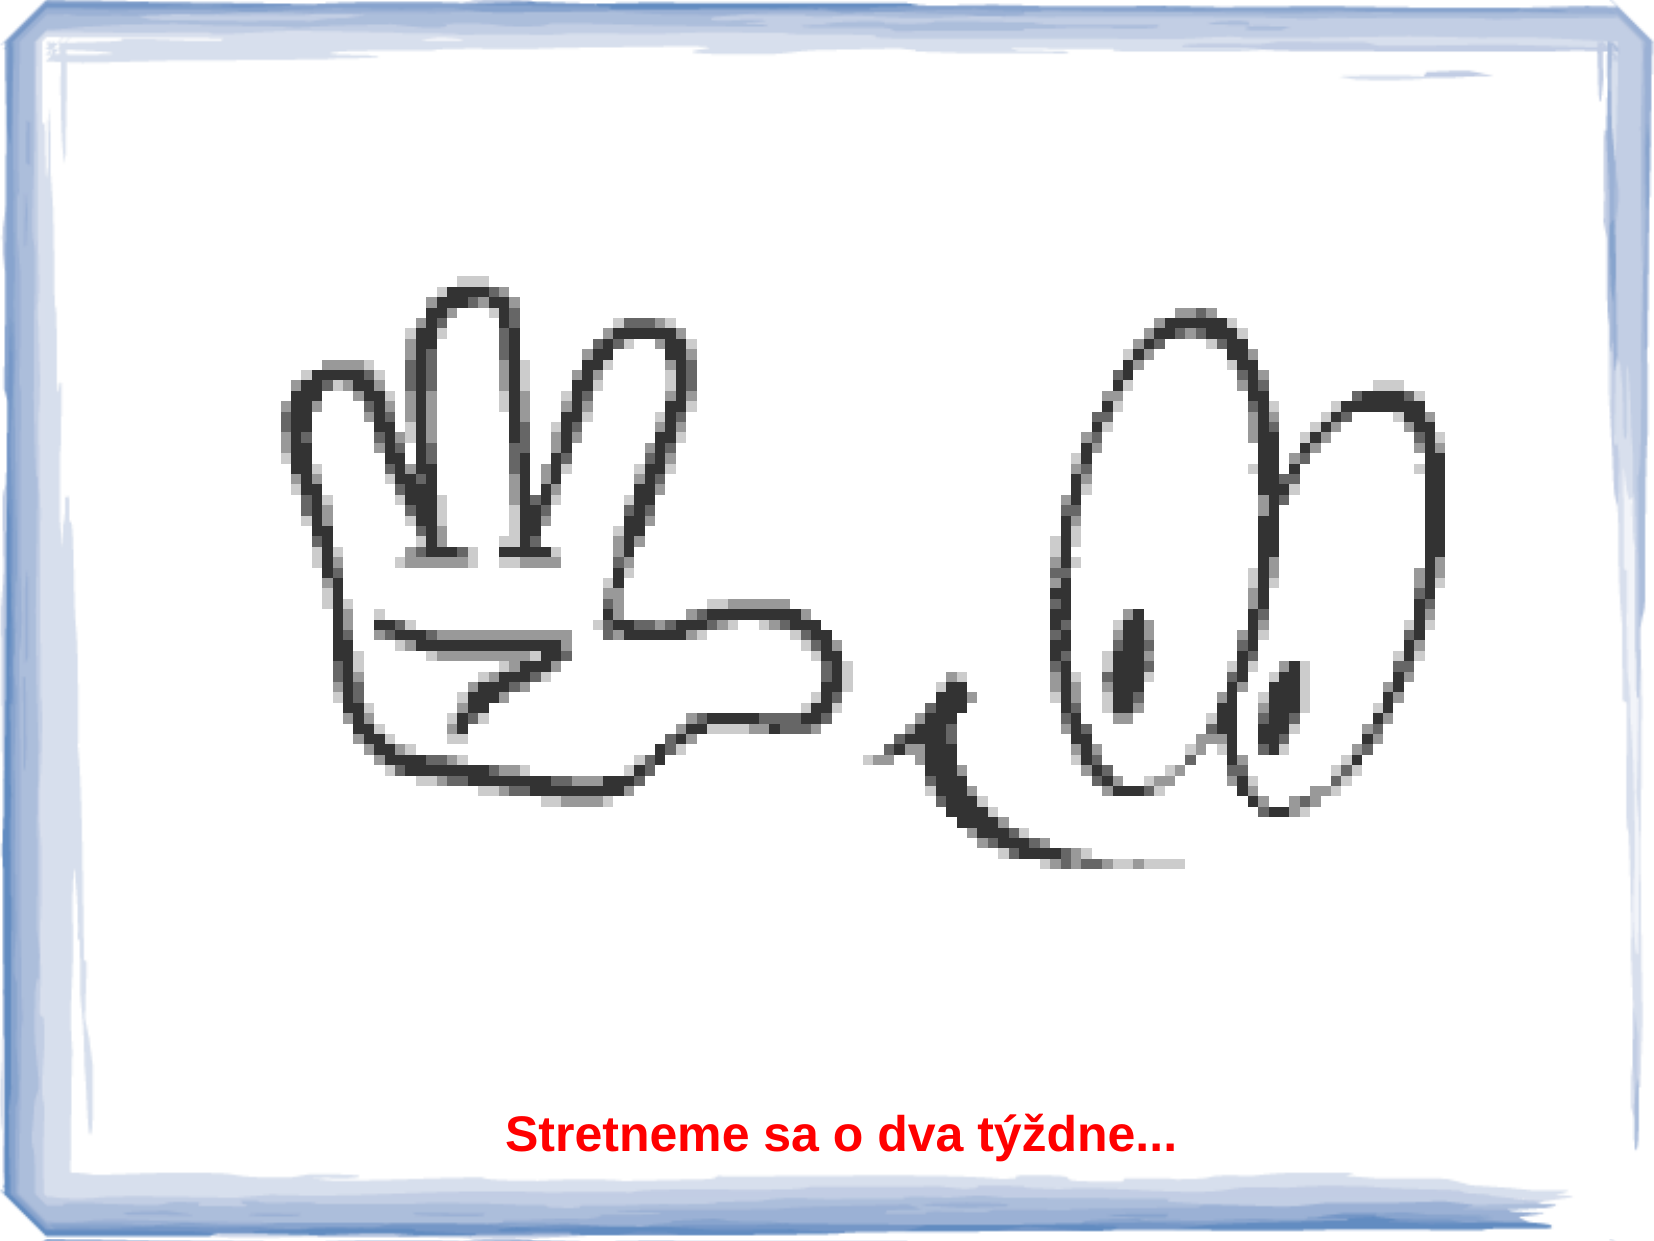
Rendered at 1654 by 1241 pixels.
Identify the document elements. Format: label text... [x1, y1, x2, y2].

picture [0, 0, 1654, 1241]
text_box Stretneme sa o dva týždne... [177, 1092, 1506, 1175]
